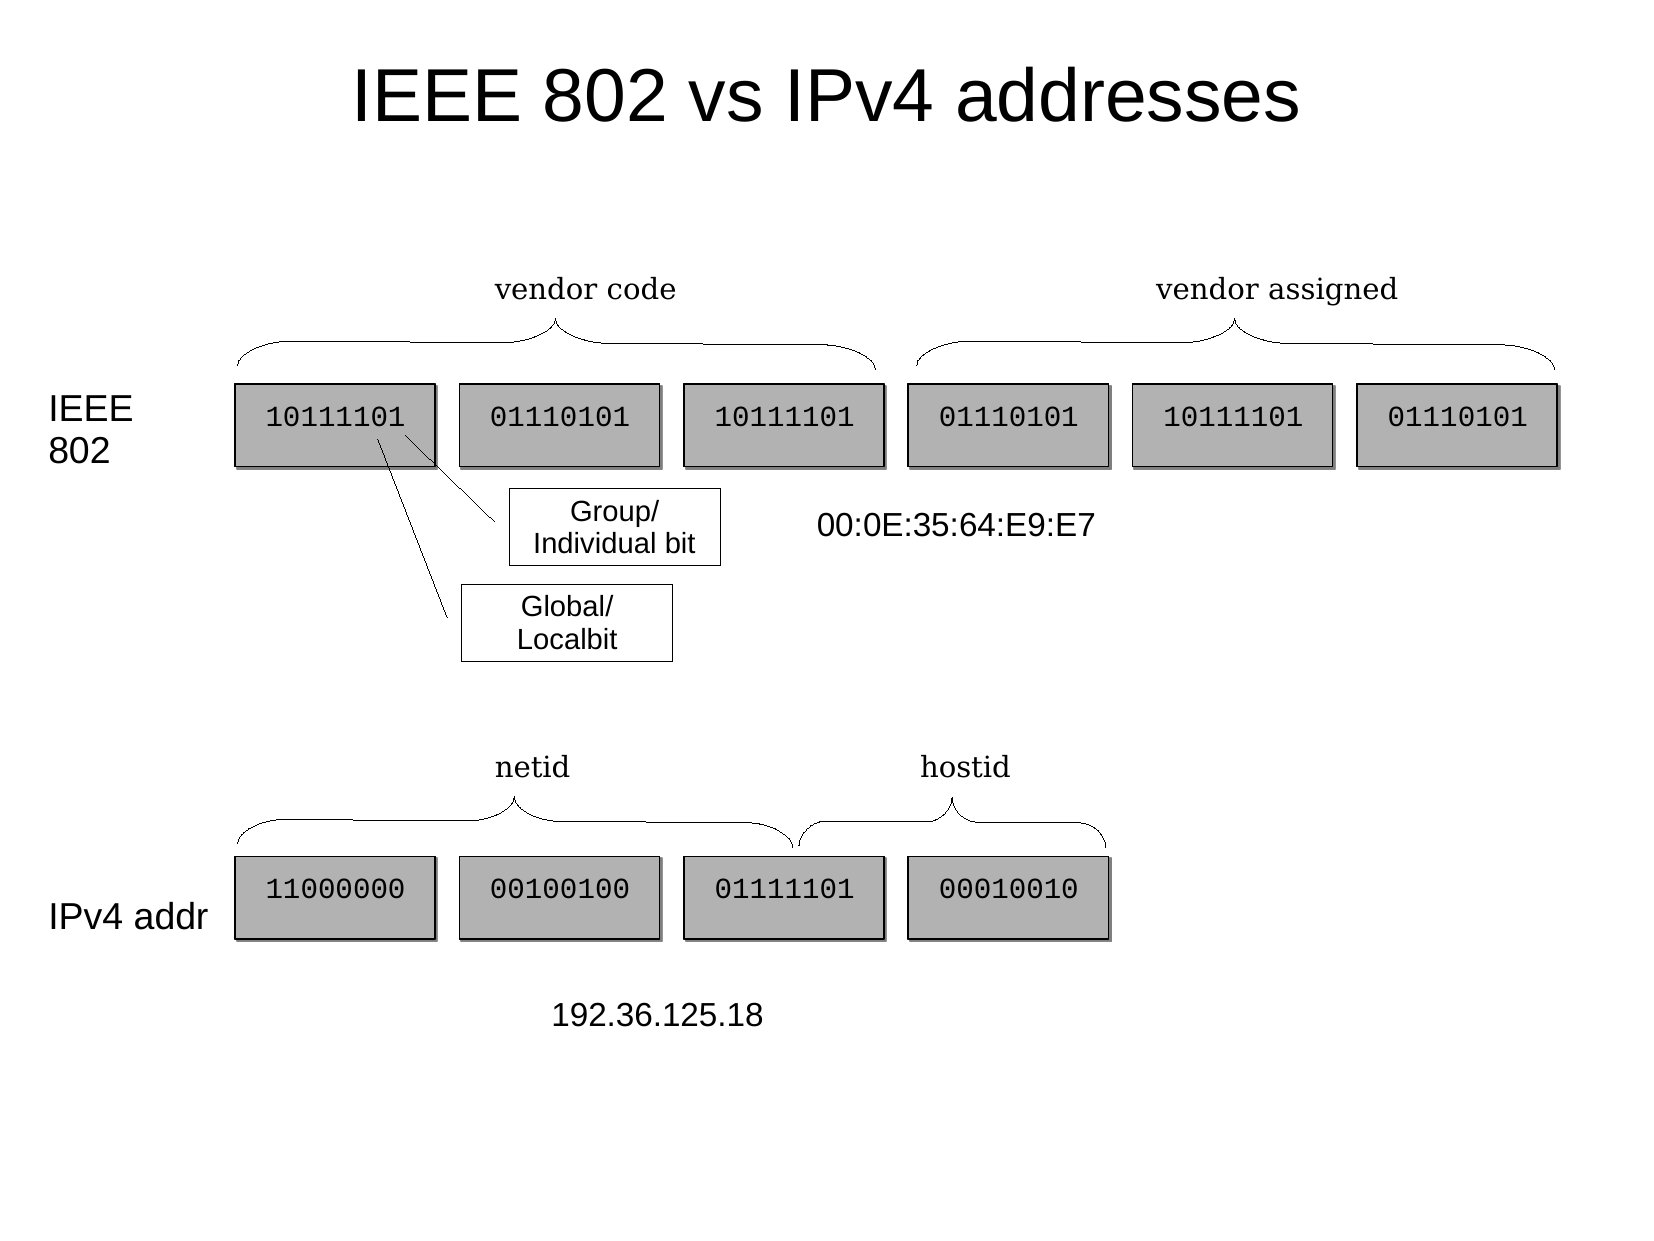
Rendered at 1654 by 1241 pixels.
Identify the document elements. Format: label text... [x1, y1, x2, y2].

text_box [908, 383, 1109, 467]
text_box netid [480, 743, 629, 793]
text_box 01110101 [1375, 403, 1540, 459]
text_box IEEE 802 [33, 379, 262, 488]
text_box [683, 383, 884, 467]
text_box [1357, 383, 1558, 467]
text_box [386, 449, 436, 467]
text_box [1132, 383, 1333, 467]
text_box [234, 856, 436, 940]
text_box 00:0E:35:64:E9:E7 [802, 499, 1112, 556]
text_box IPv4 addr [33, 887, 262, 950]
text_box [262, 459, 388, 467]
text_box 10111101 [702, 403, 867, 459]
text_box 11000000 [253, 875, 418, 931]
title IEEE 802 vs IPv4 addresses [82, 49, 1571, 143]
text_box Group/ Individual bit [509, 489, 720, 566]
text_box [459, 383, 660, 467]
text_box vendor code [480, 264, 884, 314]
text_box 00100100 [478, 875, 642, 931]
text_box [459, 856, 660, 940]
text_box 10111101 [1151, 403, 1316, 459]
text_box 01110101 [927, 403, 1091, 459]
text_box 00010010 [927, 875, 1091, 931]
text_box vendor assigned [1141, 264, 1546, 314]
text_box 192.36.125.18 [536, 989, 846, 1046]
text_box 01110101 [478, 403, 642, 459]
text_box [683, 856, 884, 940]
text_box hostid [905, 743, 1055, 793]
text_box Global/ Localbit [462, 585, 673, 662]
text_box [908, 856, 1109, 940]
text_box 10111101 [262, 403, 418, 459]
text_box 01111101 [702, 875, 867, 931]
text_box [262, 383, 436, 463]
